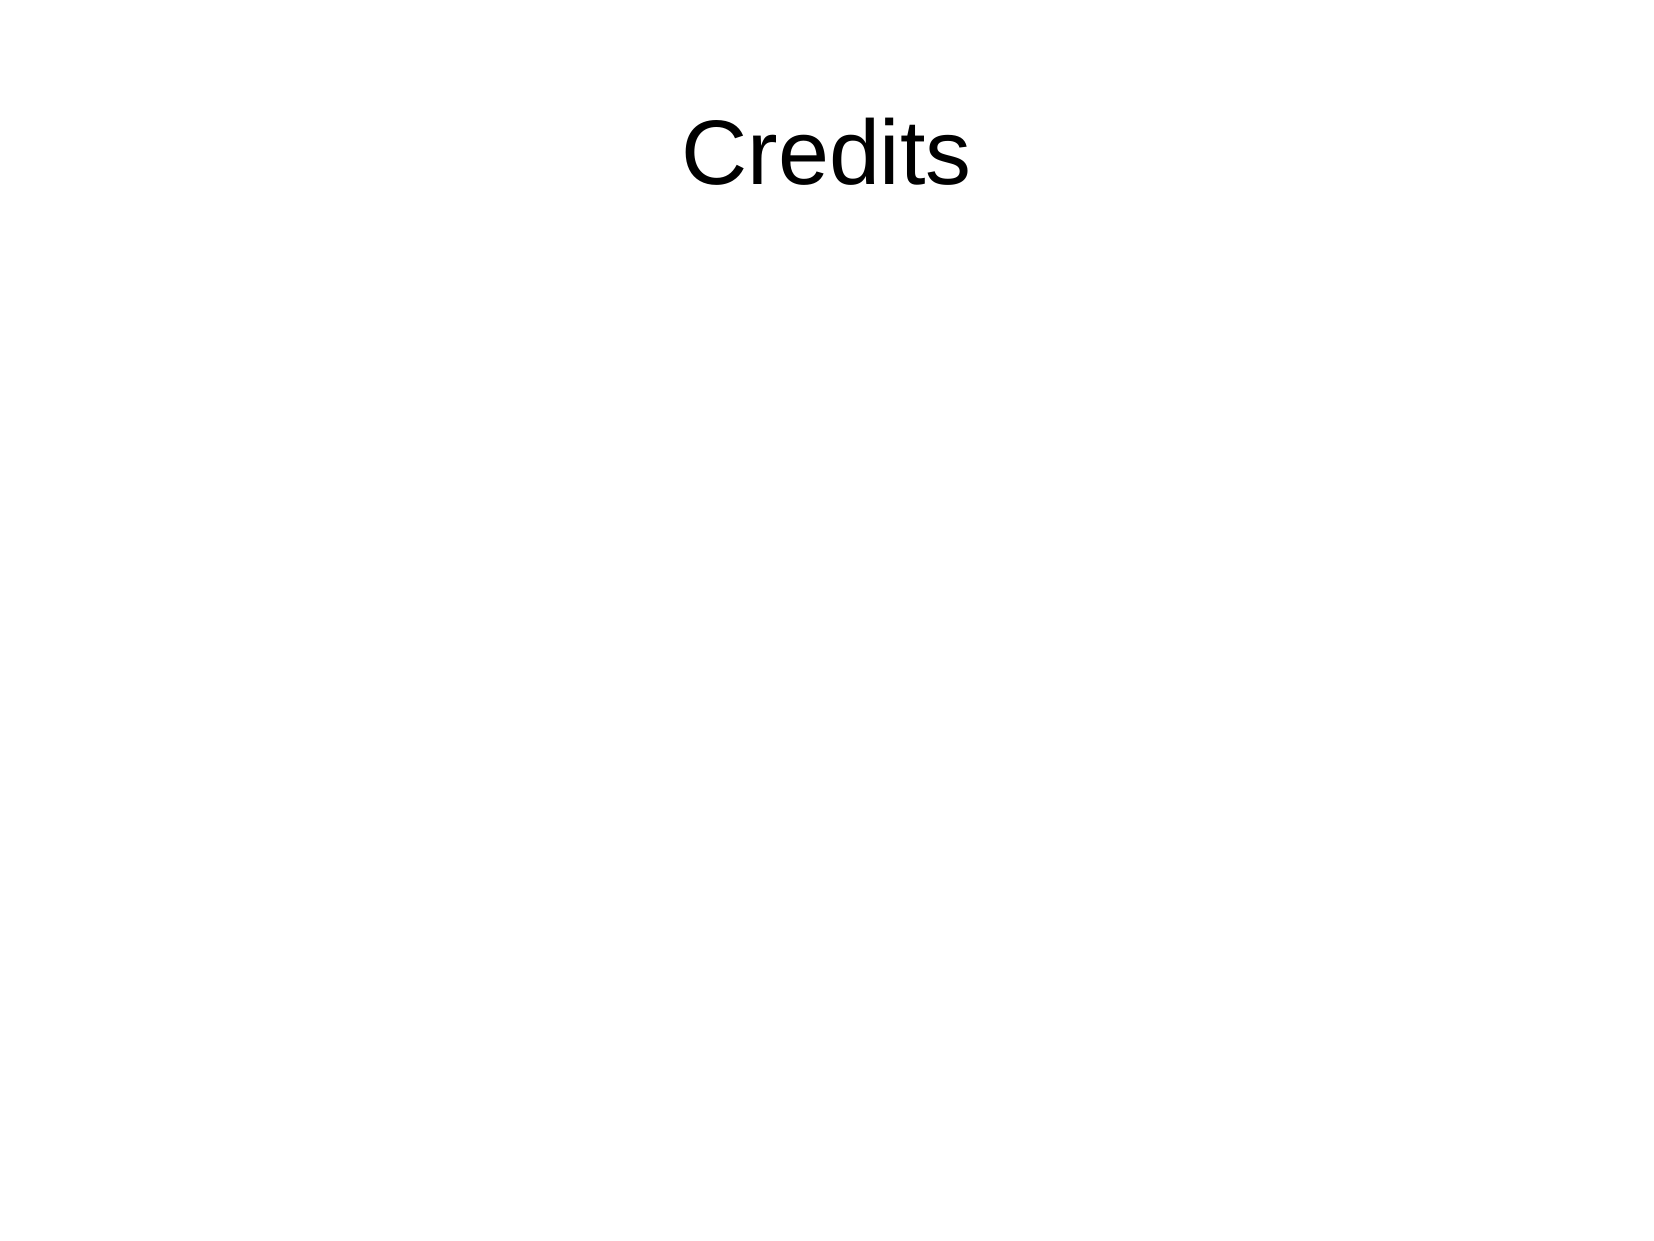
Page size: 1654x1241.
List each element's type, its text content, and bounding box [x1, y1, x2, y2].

title Credits [82, 49, 1571, 257]
